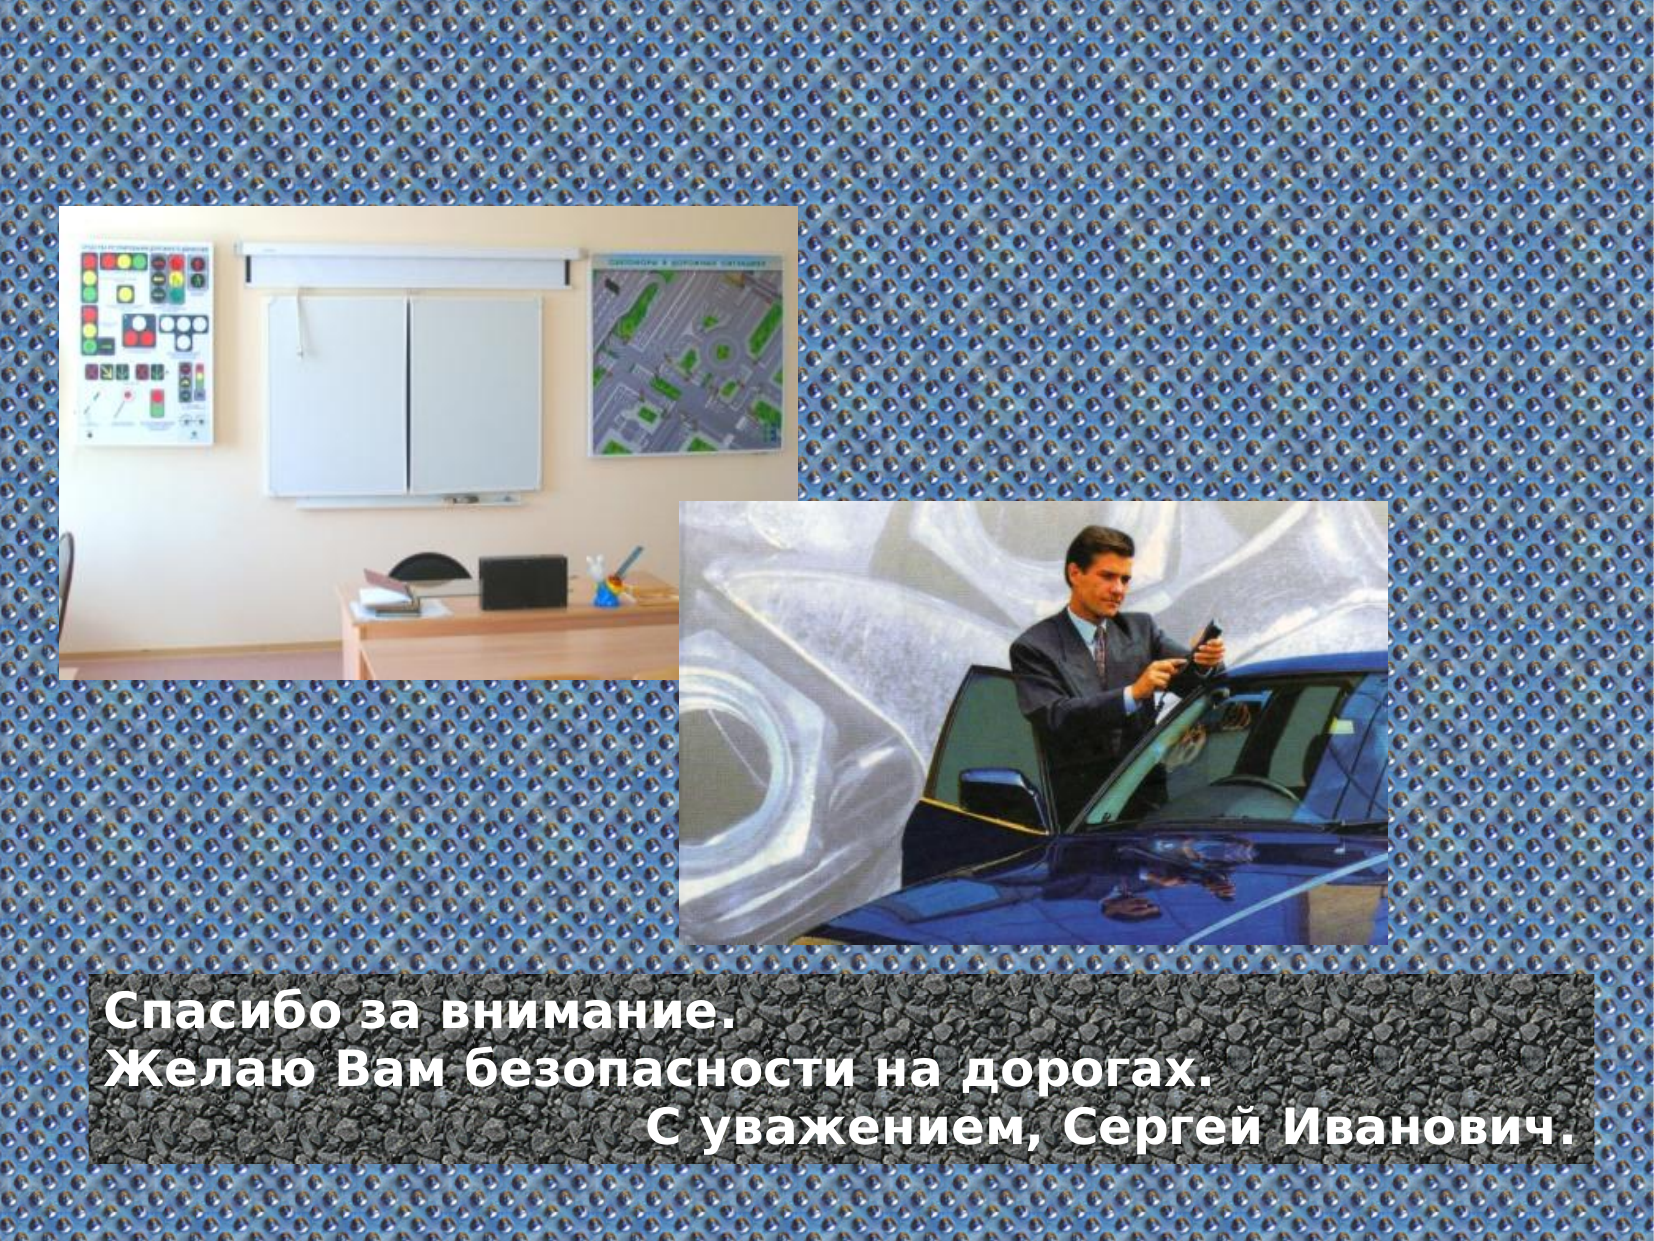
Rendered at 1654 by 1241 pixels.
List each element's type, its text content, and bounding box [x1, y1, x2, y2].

text_box Спасибо за внимание. Желаю Вам безопасности на дорогах. С уважением, Сергей Иванович. [88, 974, 1595, 1164]
picture [0, 0, 1654, 1241]
